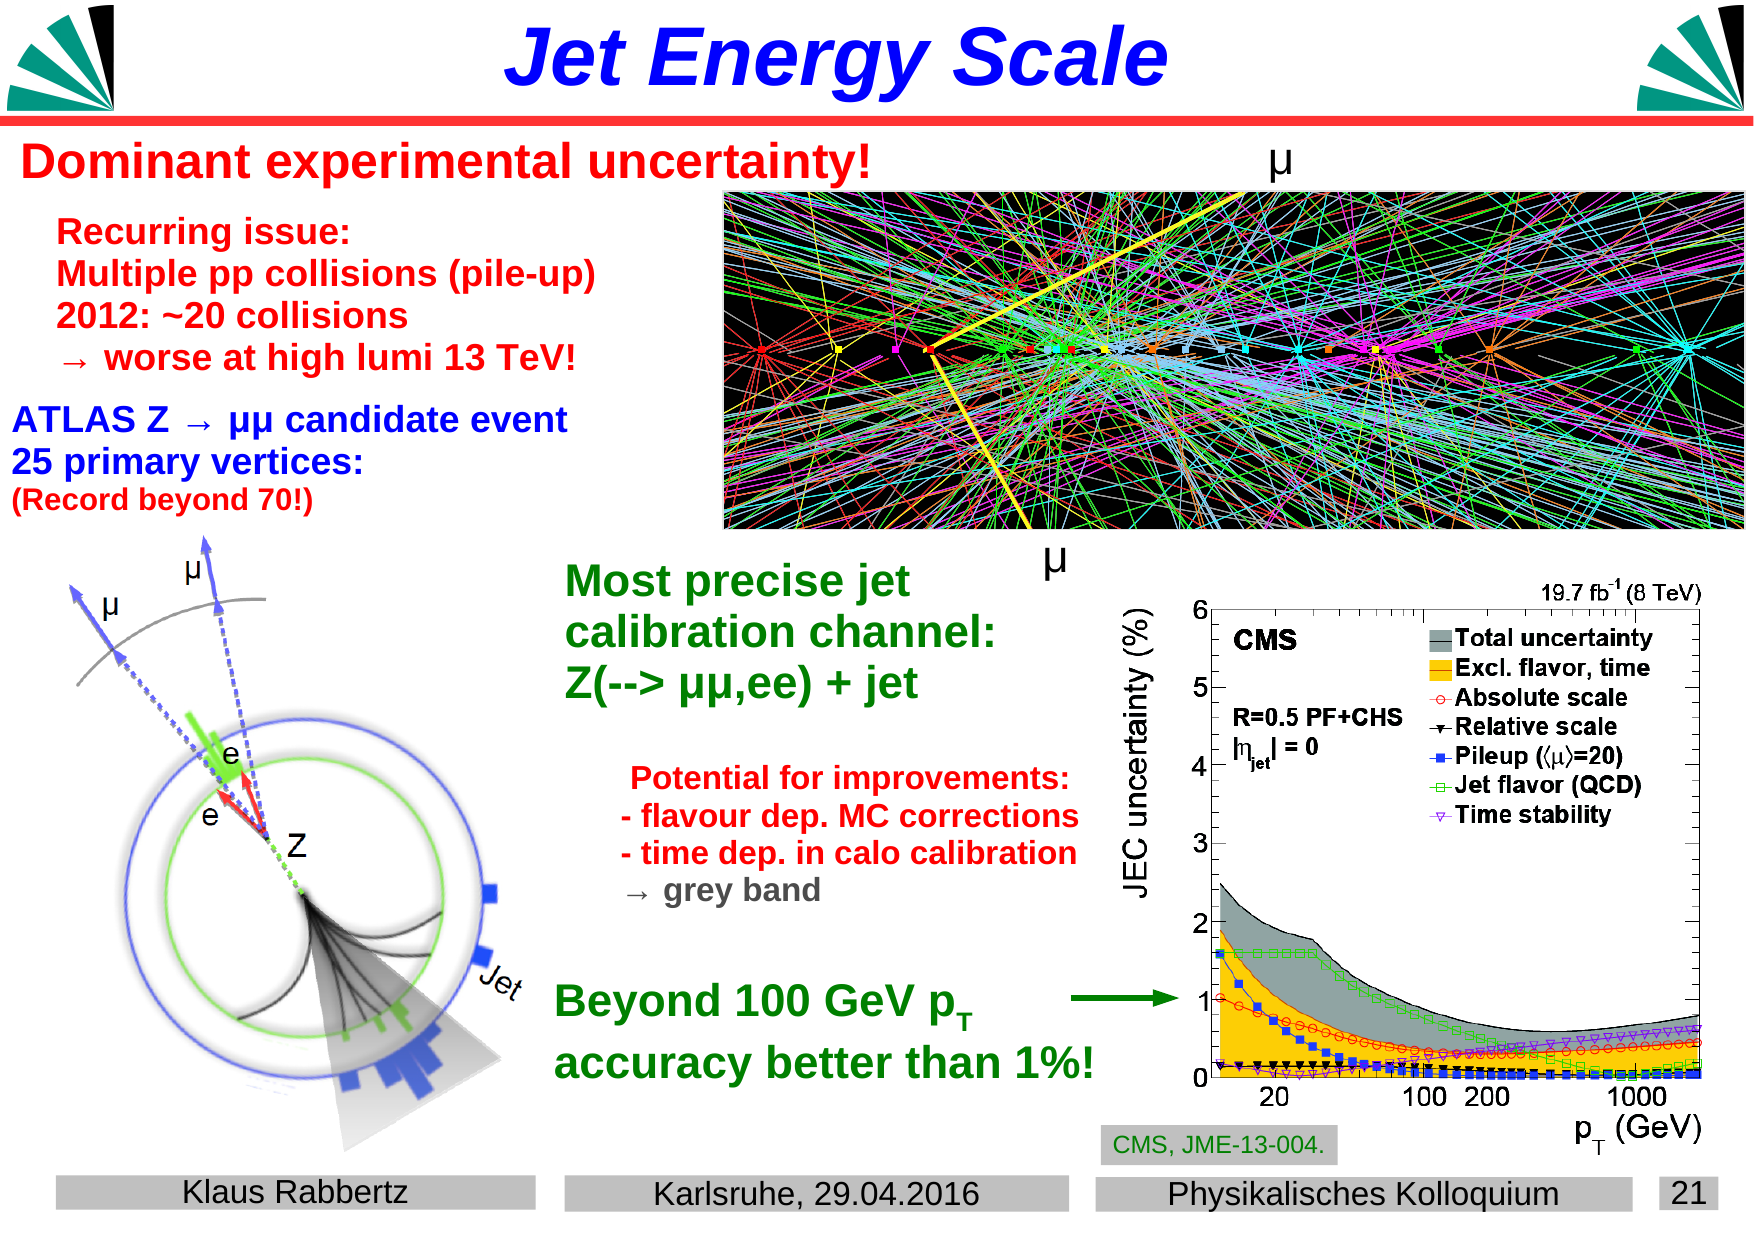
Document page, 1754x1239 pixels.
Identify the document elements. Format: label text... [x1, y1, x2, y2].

picture [7, 5, 114, 112]
picture [1109, 573, 1715, 1159]
text_box CMS, JME-13-004. [1100, 1125, 1338, 1166]
text_box μ [1030, 525, 1081, 589]
text_box Dominant experimental uncertainty! [8, 127, 886, 196]
text_box Beyond 100 GeV pT accuracy better than 1%! [542, 968, 1107, 1095]
text_box Potential for improvements: - flavour dep. MC corrections - time dep. in calo calibration → grey band [608, 754, 1110, 917]
picture [53, 520, 540, 1159]
text_box μ [1256, 126, 1307, 191]
picture [1637, 5, 1744, 112]
text_box Recurring issue: Multiple pp collisions (pile-up) 2012: ~20 collisions → worse at high lumi 13 TeV! [44, 204, 657, 385]
text_box Most precise jet calibration channel: Z(--> μμ,ee) + jet [552, 548, 1010, 715]
text_box ATLAS Z → μμ candidate event 25 primary vertices: (Record beyond 70!) [0, 392, 612, 524]
picture [722, 190, 1746, 530]
title Jet Energy Scale [129, 0, 1545, 114]
